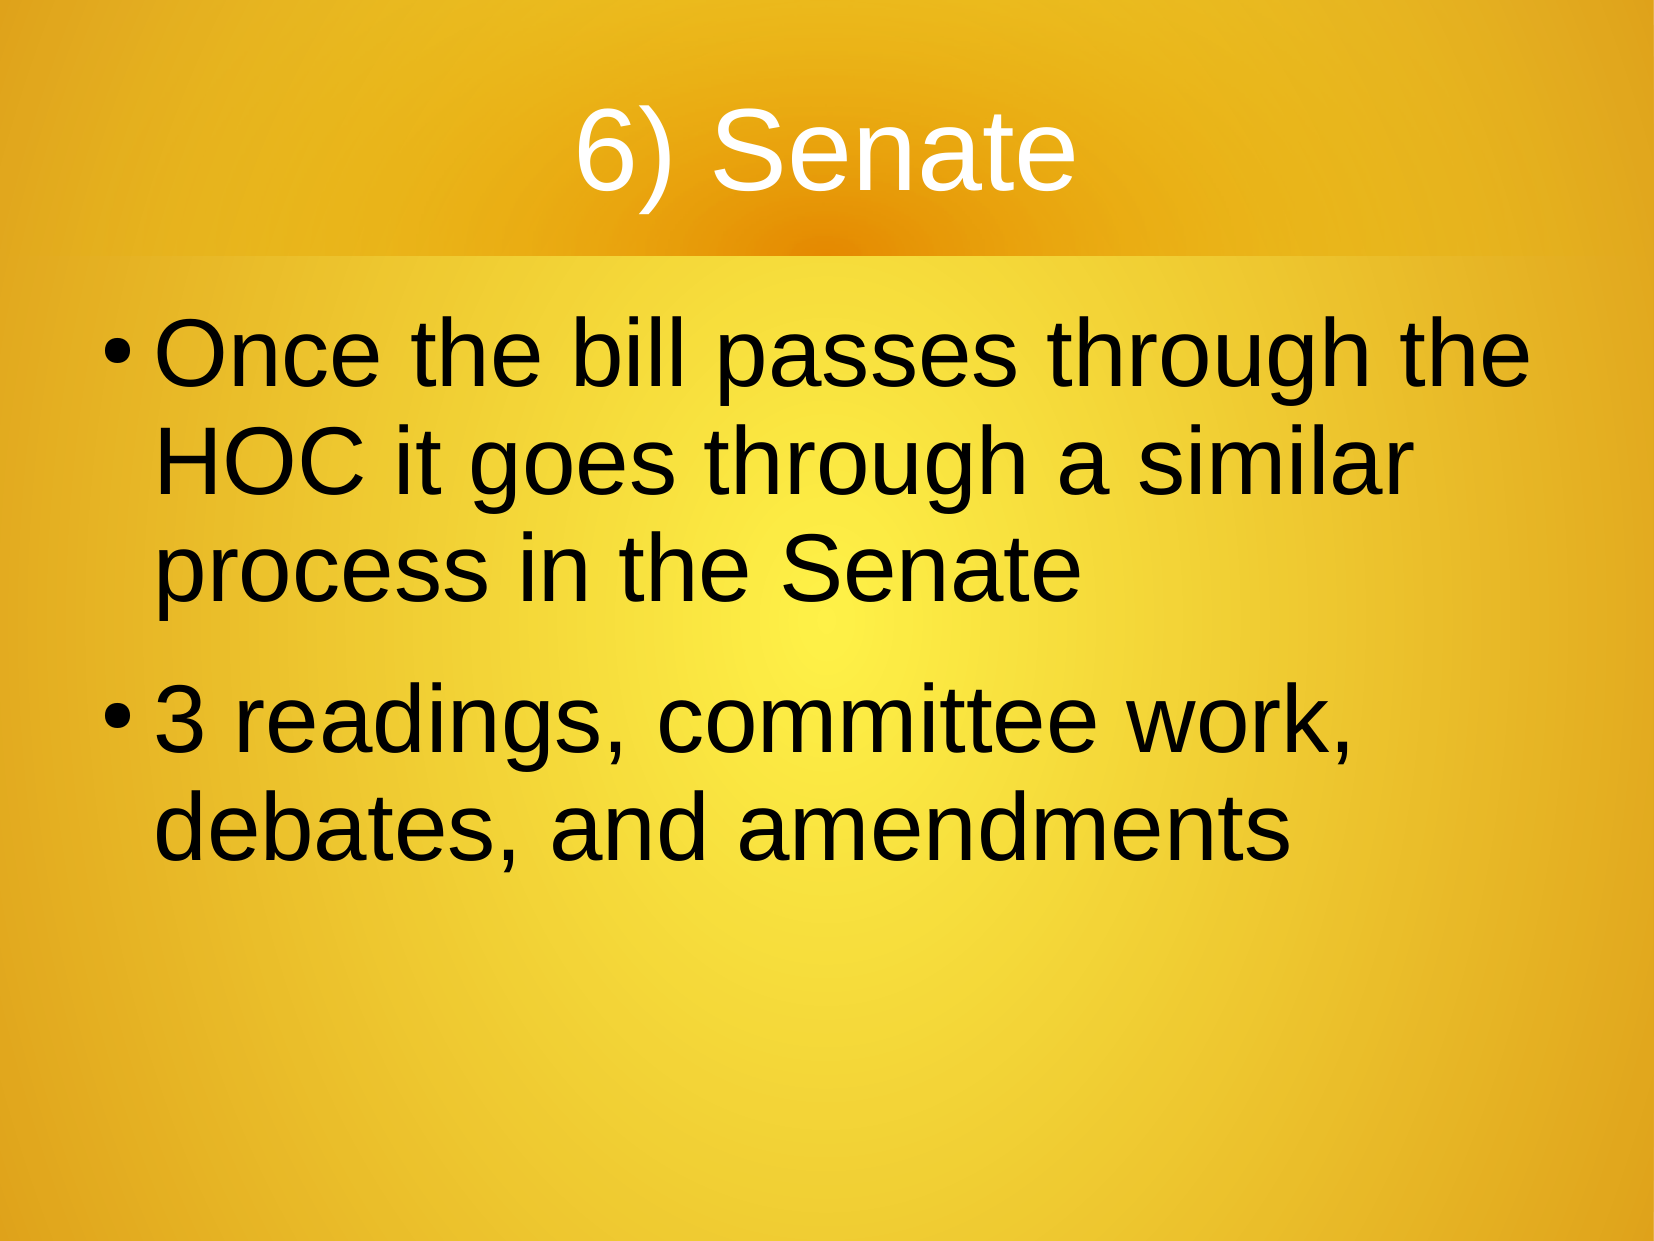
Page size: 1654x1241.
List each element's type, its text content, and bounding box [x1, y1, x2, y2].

list Once the bill passes through the HOC it goes through a similar process in the Senate 3 readings, committee work, debates, and amendments [82, 299, 1571, 1019]
title 6) Senate [82, 47, 1571, 252]
